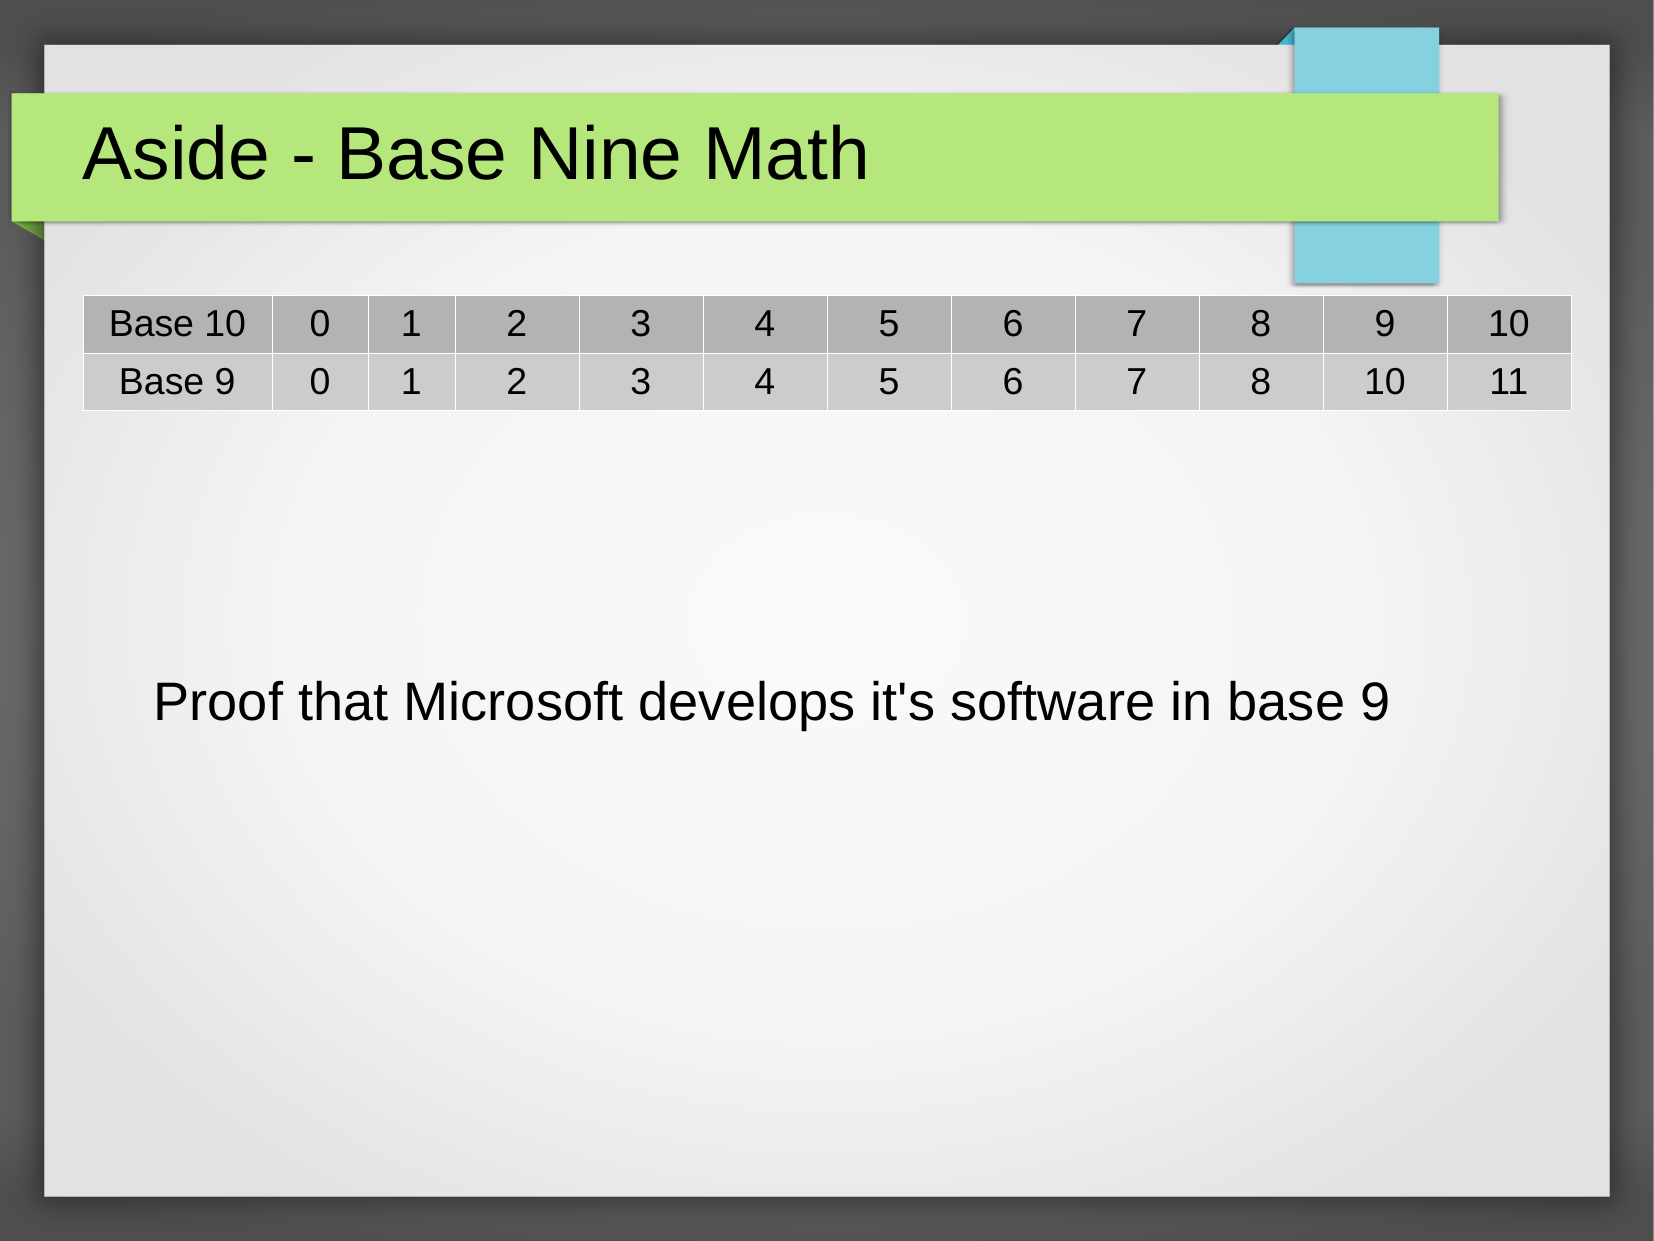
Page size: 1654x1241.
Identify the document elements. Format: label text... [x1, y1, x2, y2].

table_cell 7 [1076, 354, 1199, 410]
table_cell Base 9 [84, 354, 272, 410]
picture [0, 0, 1654, 1241]
list Proof that Microsoft develops it's software in base 9 [82, 670, 1571, 1015]
table_header 1 [369, 296, 455, 353]
table_header 9 [1324, 296, 1447, 353]
table_cell 11 [1448, 354, 1571, 410]
table_header 5 [828, 296, 951, 353]
table_header 8 [1200, 296, 1323, 353]
table_header 0 [273, 296, 368, 353]
table_header 6 [952, 296, 1075, 353]
table_cell 1 [369, 354, 455, 410]
table_header 4 [704, 296, 827, 353]
table_cell 2 [456, 354, 579, 410]
table_cell 3 [580, 354, 703, 410]
table_cell 4 [704, 354, 827, 410]
table_cell 6 [952, 354, 1075, 410]
title Aside - Base Nine Math [82, 94, 1264, 213]
table_cell 10 [1324, 354, 1447, 410]
table_cell 8 [1200, 354, 1323, 410]
table_header 7 [1076, 296, 1199, 353]
table_cell 5 [828, 354, 951, 410]
table_cell 0 [273, 354, 368, 410]
table_header Base 10 [84, 296, 272, 353]
table_header 10 [1448, 296, 1571, 353]
table_header 3 [580, 296, 703, 353]
table_header 2 [456, 296, 579, 353]
